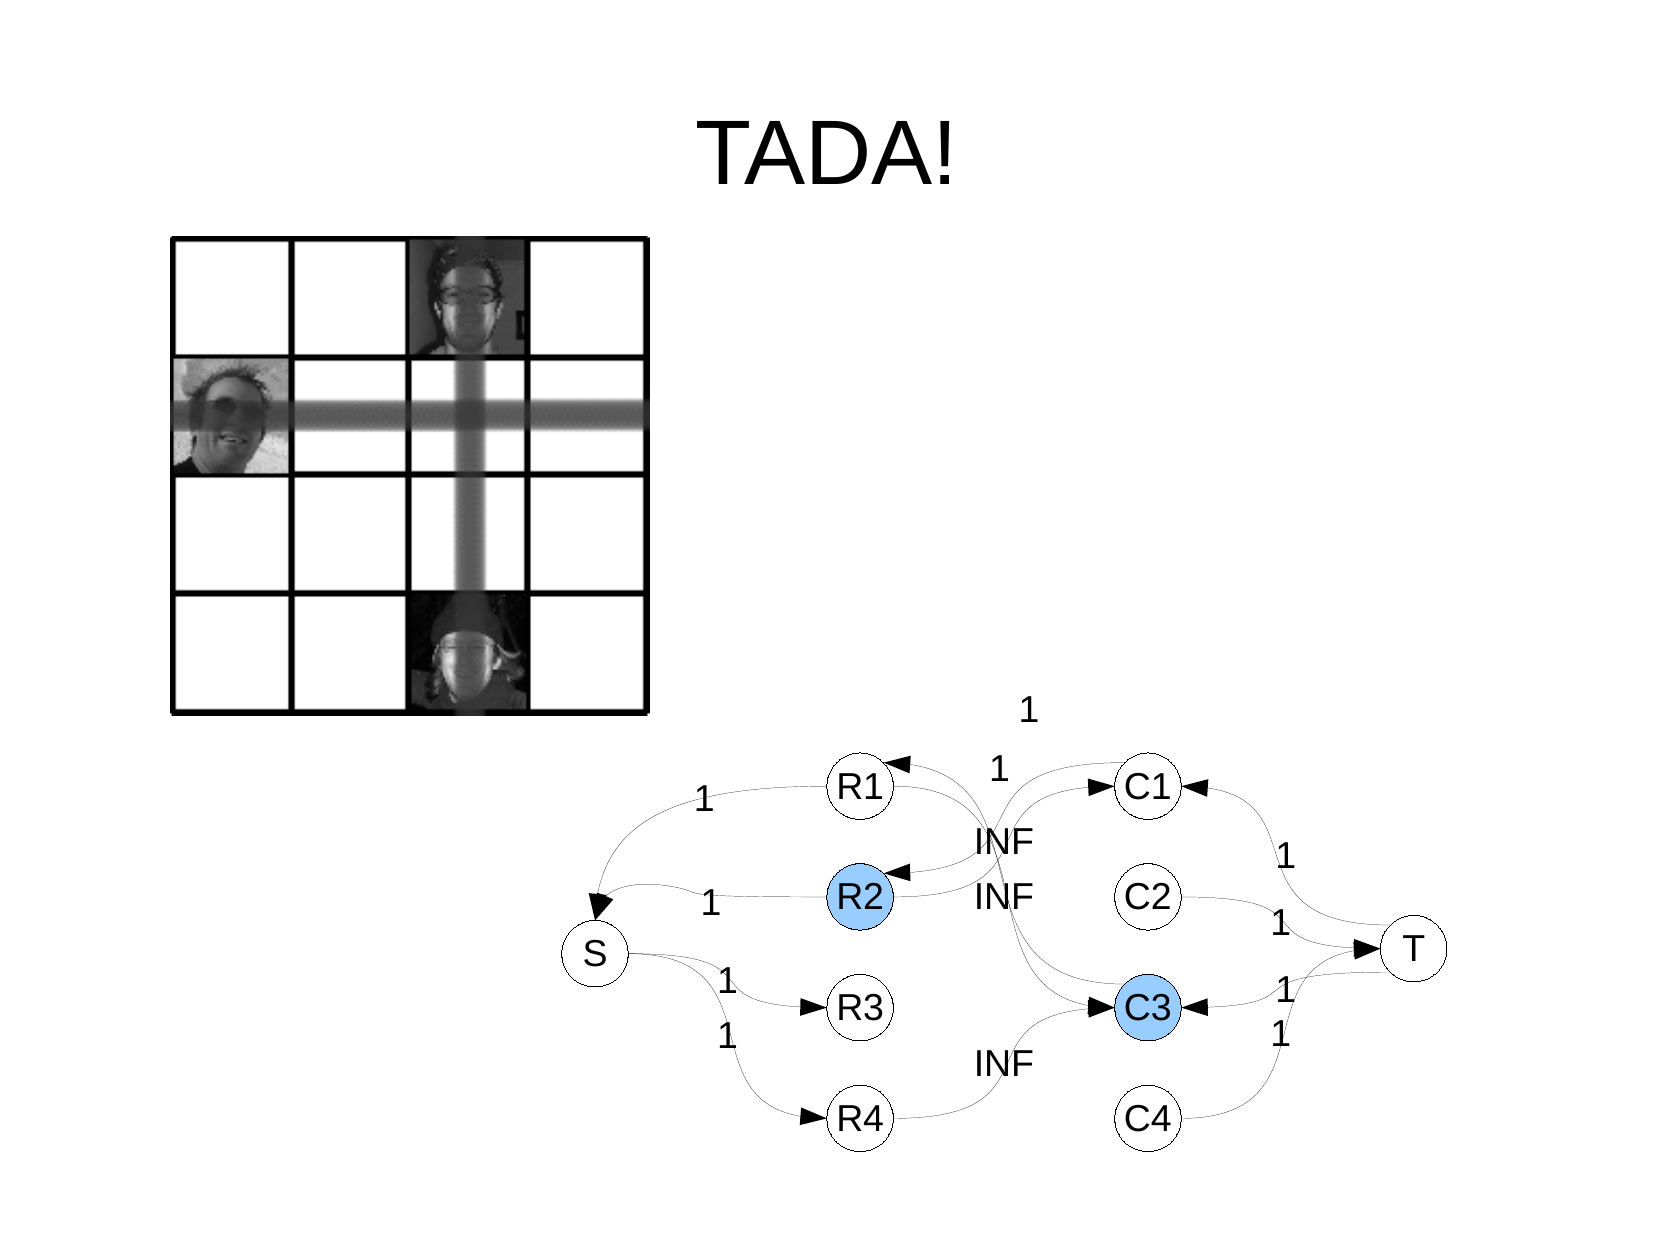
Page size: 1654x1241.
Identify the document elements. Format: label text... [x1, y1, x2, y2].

picture [170, 236, 650, 716]
text_box 1 [974, 740, 1025, 798]
text_box T [1380, 915, 1447, 982]
text_box R1 [826, 752, 894, 820]
text_box R3 [826, 974, 894, 1041]
text_box C1 [1114, 752, 1182, 820]
text_box S [561, 920, 629, 987]
title TADA! [82, 56, 1571, 250]
text_box C4 [1114, 1085, 1182, 1152]
text_box R2 [826, 863, 894, 931]
text_box 1 [1003, 681, 1055, 739]
text_box C3 [1114, 974, 1182, 1041]
text_box R4 [826, 1085, 894, 1152]
text_box 1 [679, 769, 730, 827]
text_box C2 [1114, 863, 1182, 931]
